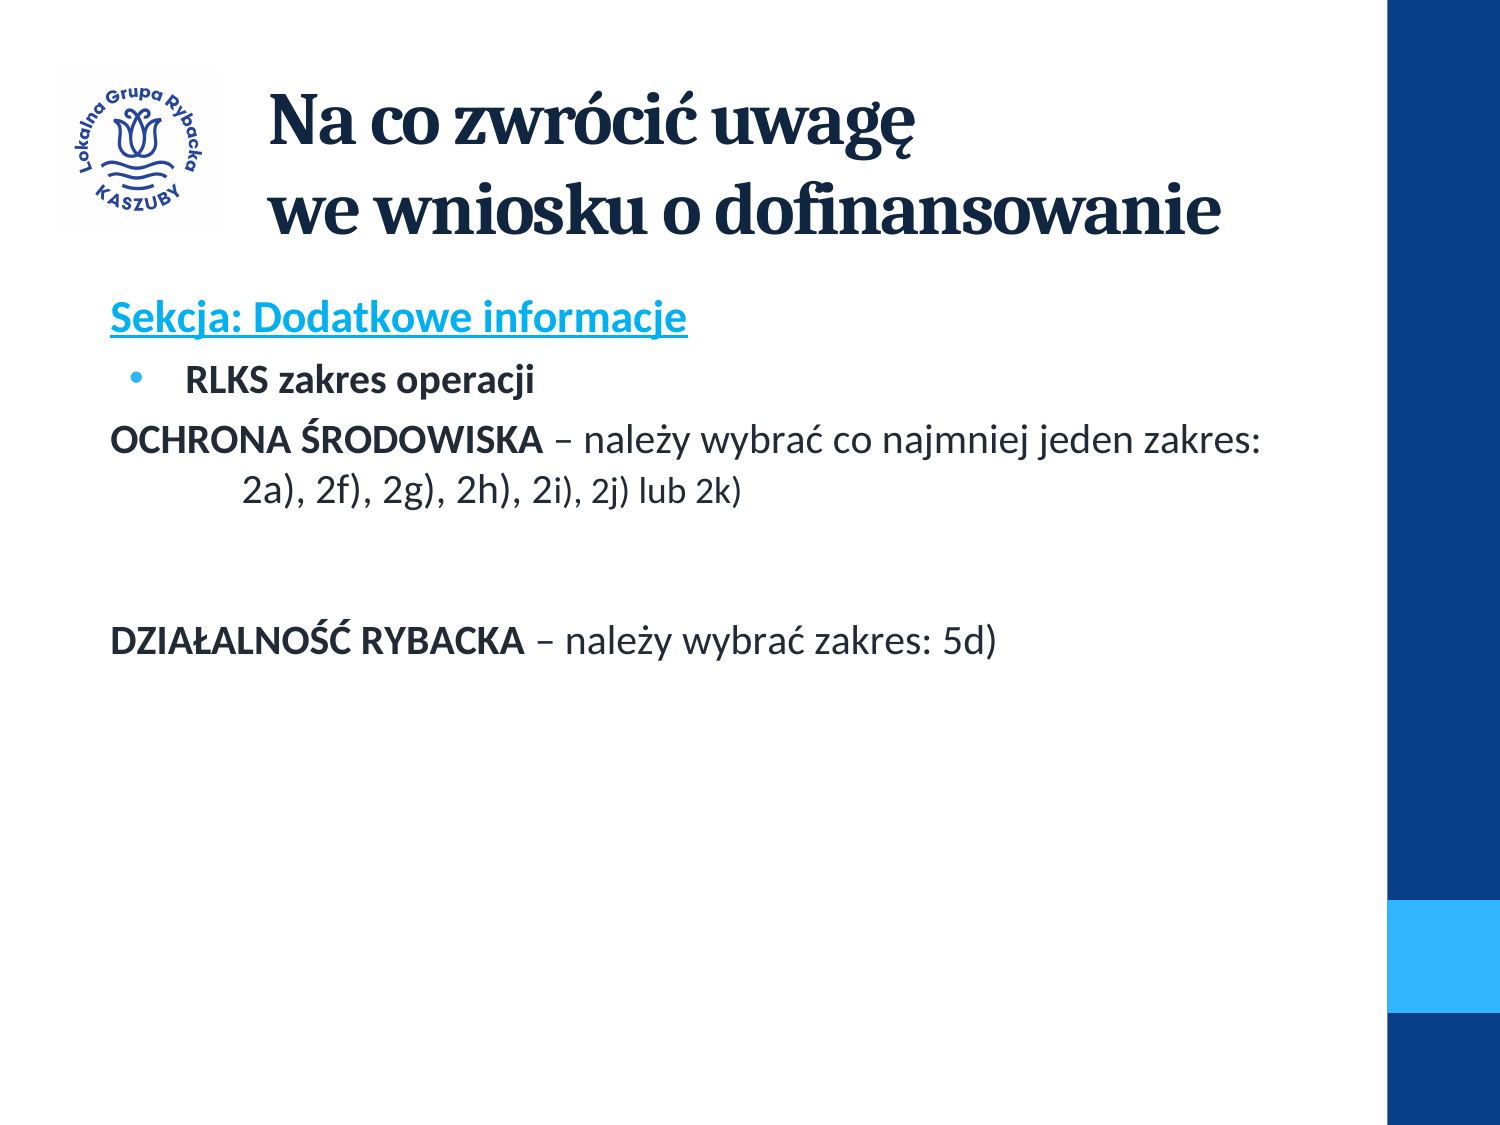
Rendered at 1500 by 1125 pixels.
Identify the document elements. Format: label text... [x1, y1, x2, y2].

title Na co zwrócić uwagę we wniosku o dofinansowanie [253, 30, 1326, 289]
picture [55, 66, 221, 232]
text_box Sekcja: Dodatkowe informacje RLKS zakres operacji OCHRONA ŚRODOWISKA – należy wybrać co najmniej jeden zakres: 2a), 2f), 2g), 2h), 2i), 2j) lub 2k) DZIAŁALNOŚĆ RYBACKA – należy wybrać zakres: 5d) [76, 278, 1302, 1083]
